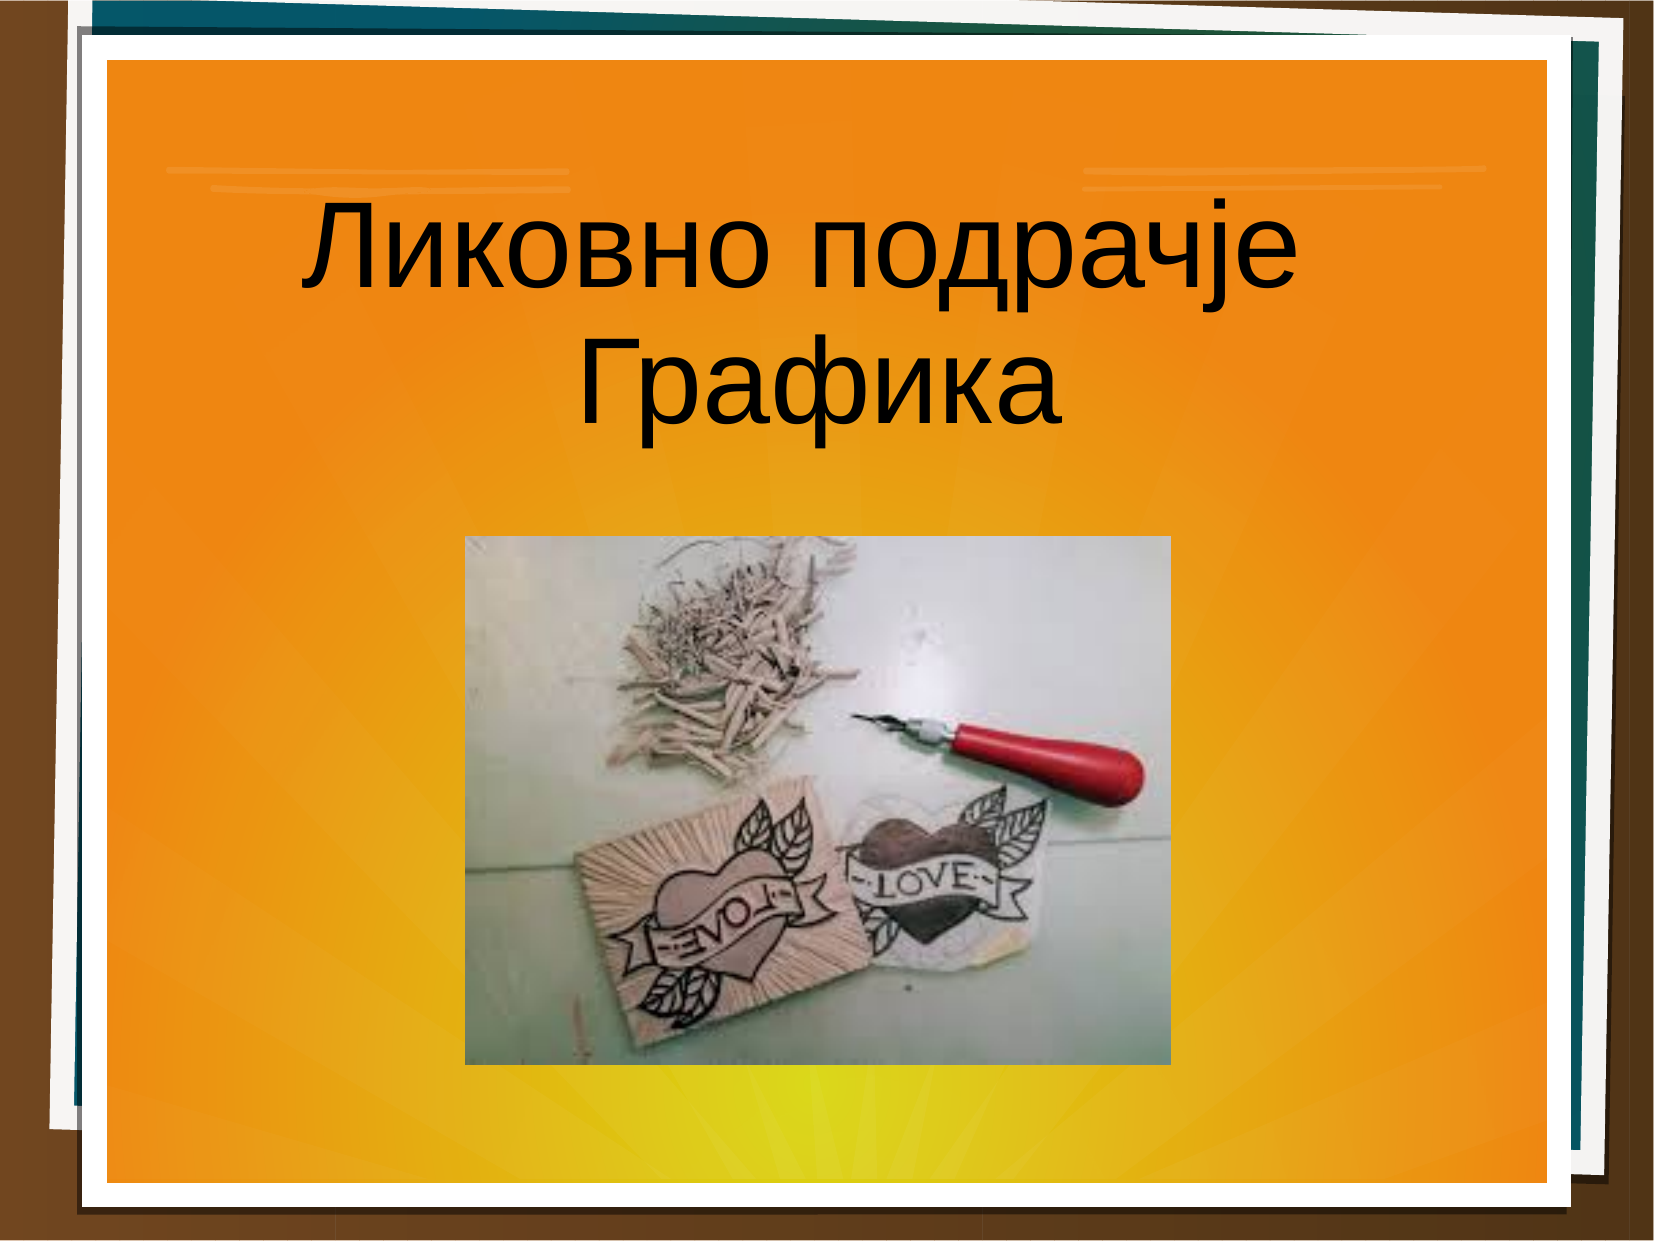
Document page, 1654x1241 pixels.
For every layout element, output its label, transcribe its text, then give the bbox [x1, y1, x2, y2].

picture [465, 536, 1171, 1066]
title Ликовно подрачје Графика [75, 176, 1564, 451]
